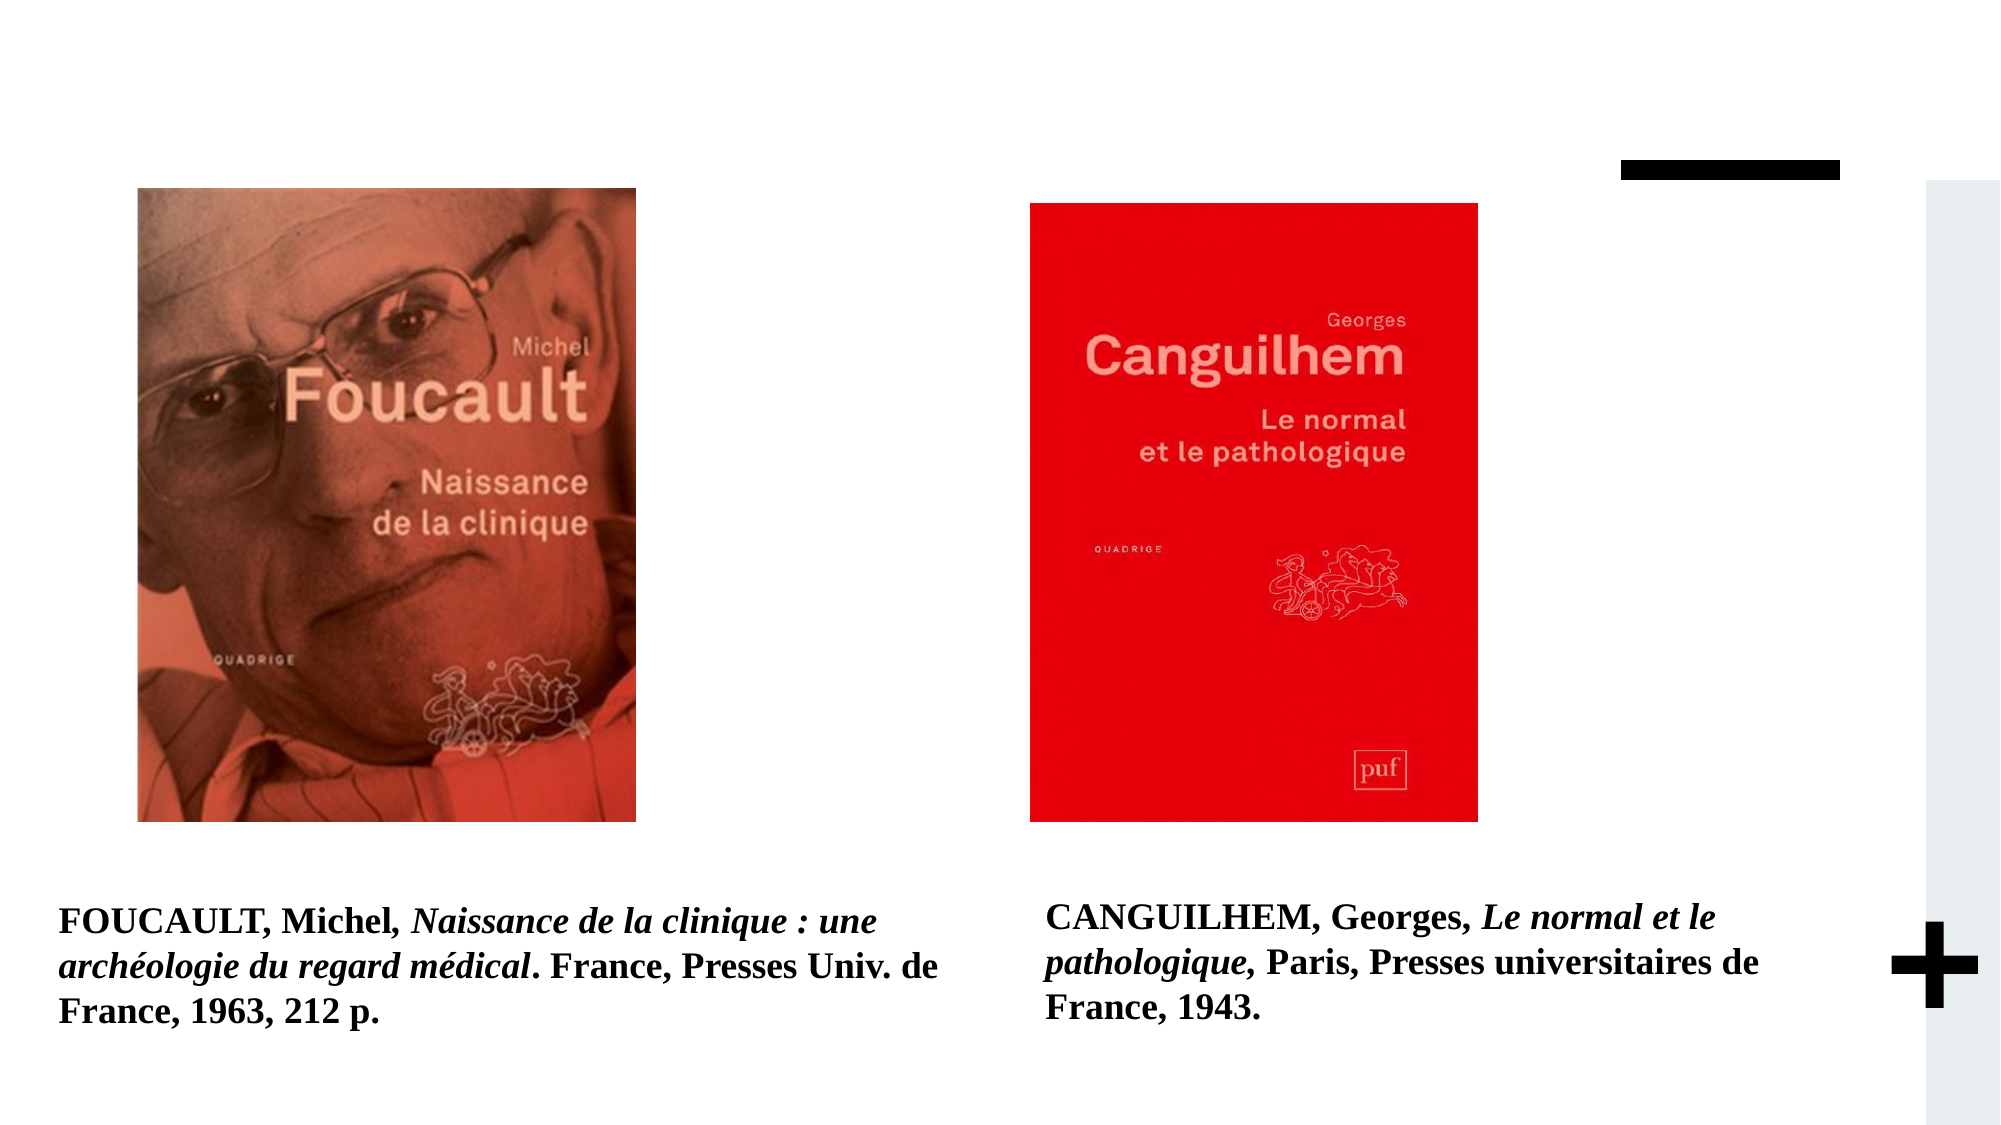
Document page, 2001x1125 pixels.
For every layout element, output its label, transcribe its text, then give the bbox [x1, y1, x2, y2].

list FOUCAULT, Michel, Naissance de la clinique : une archéologie du regard médical. France, Presses Univ. de France, 1963, 212 p. [43, 749, 970, 1110]
picture [43, 188, 636, 822]
picture [1030, 203, 1478, 822]
list CANGUILHEM, Georges, Le normal et le pathologique, Paris, Presses universitaires de France, 1943. [1030, 821, 1842, 1125]
